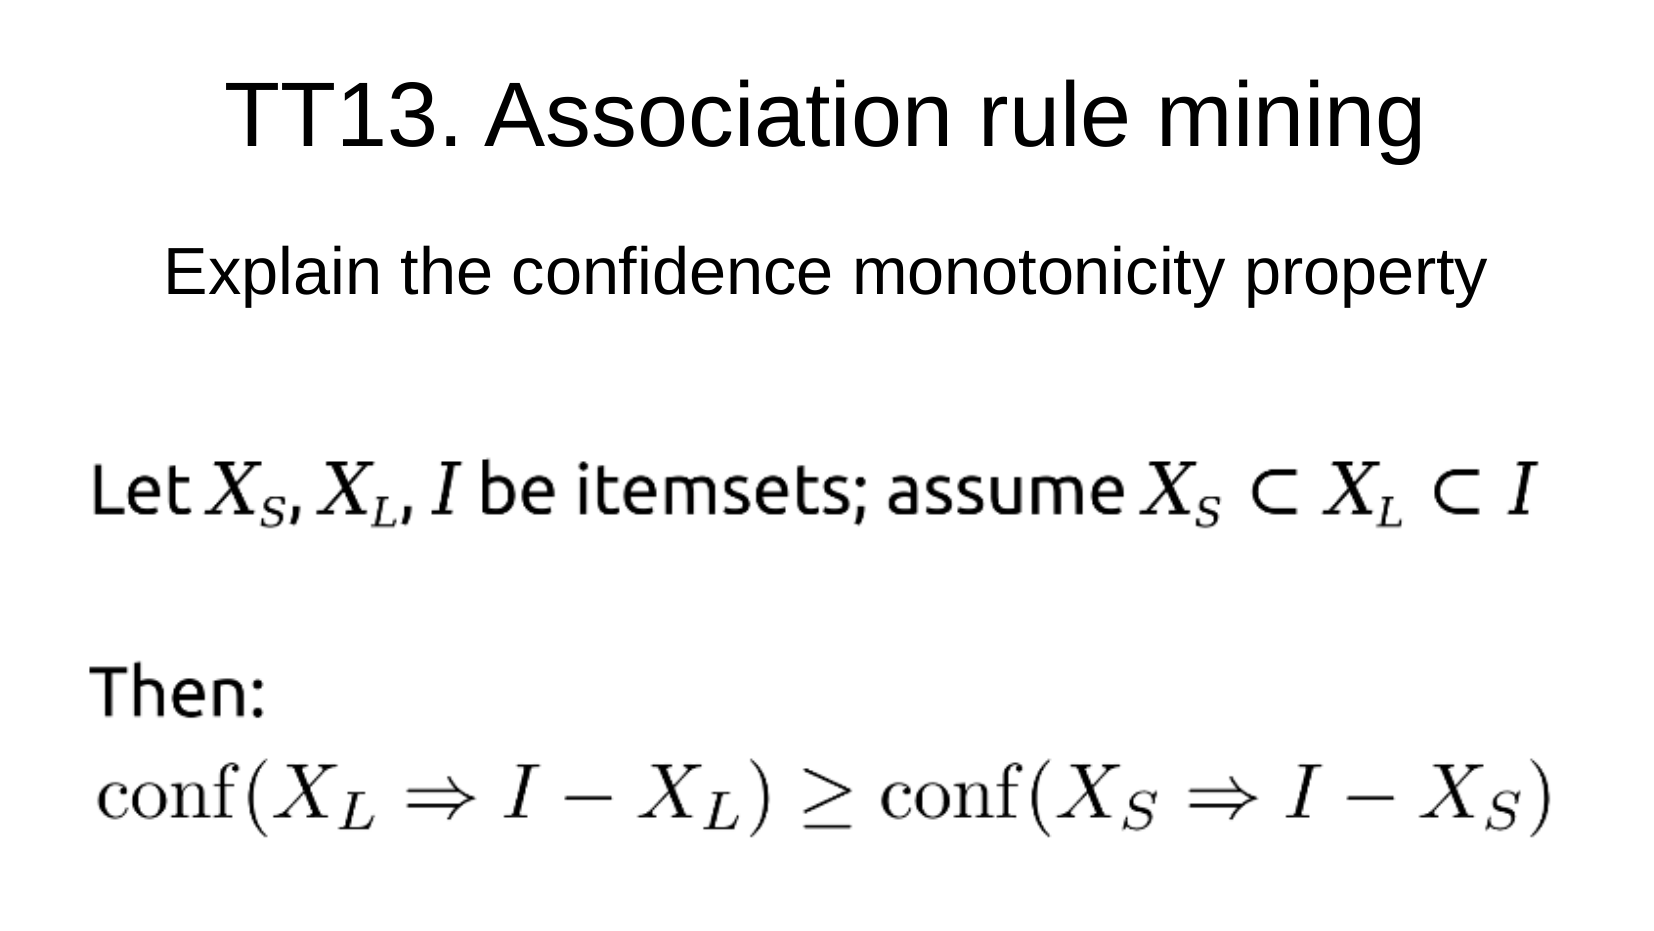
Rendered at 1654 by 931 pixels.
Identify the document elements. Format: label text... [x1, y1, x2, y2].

title TT13. Association rule mining [82, 37, 1571, 193]
picture [45, 417, 1609, 901]
text_box Explain the confidence monotonicity property [82, 196, 1571, 347]
